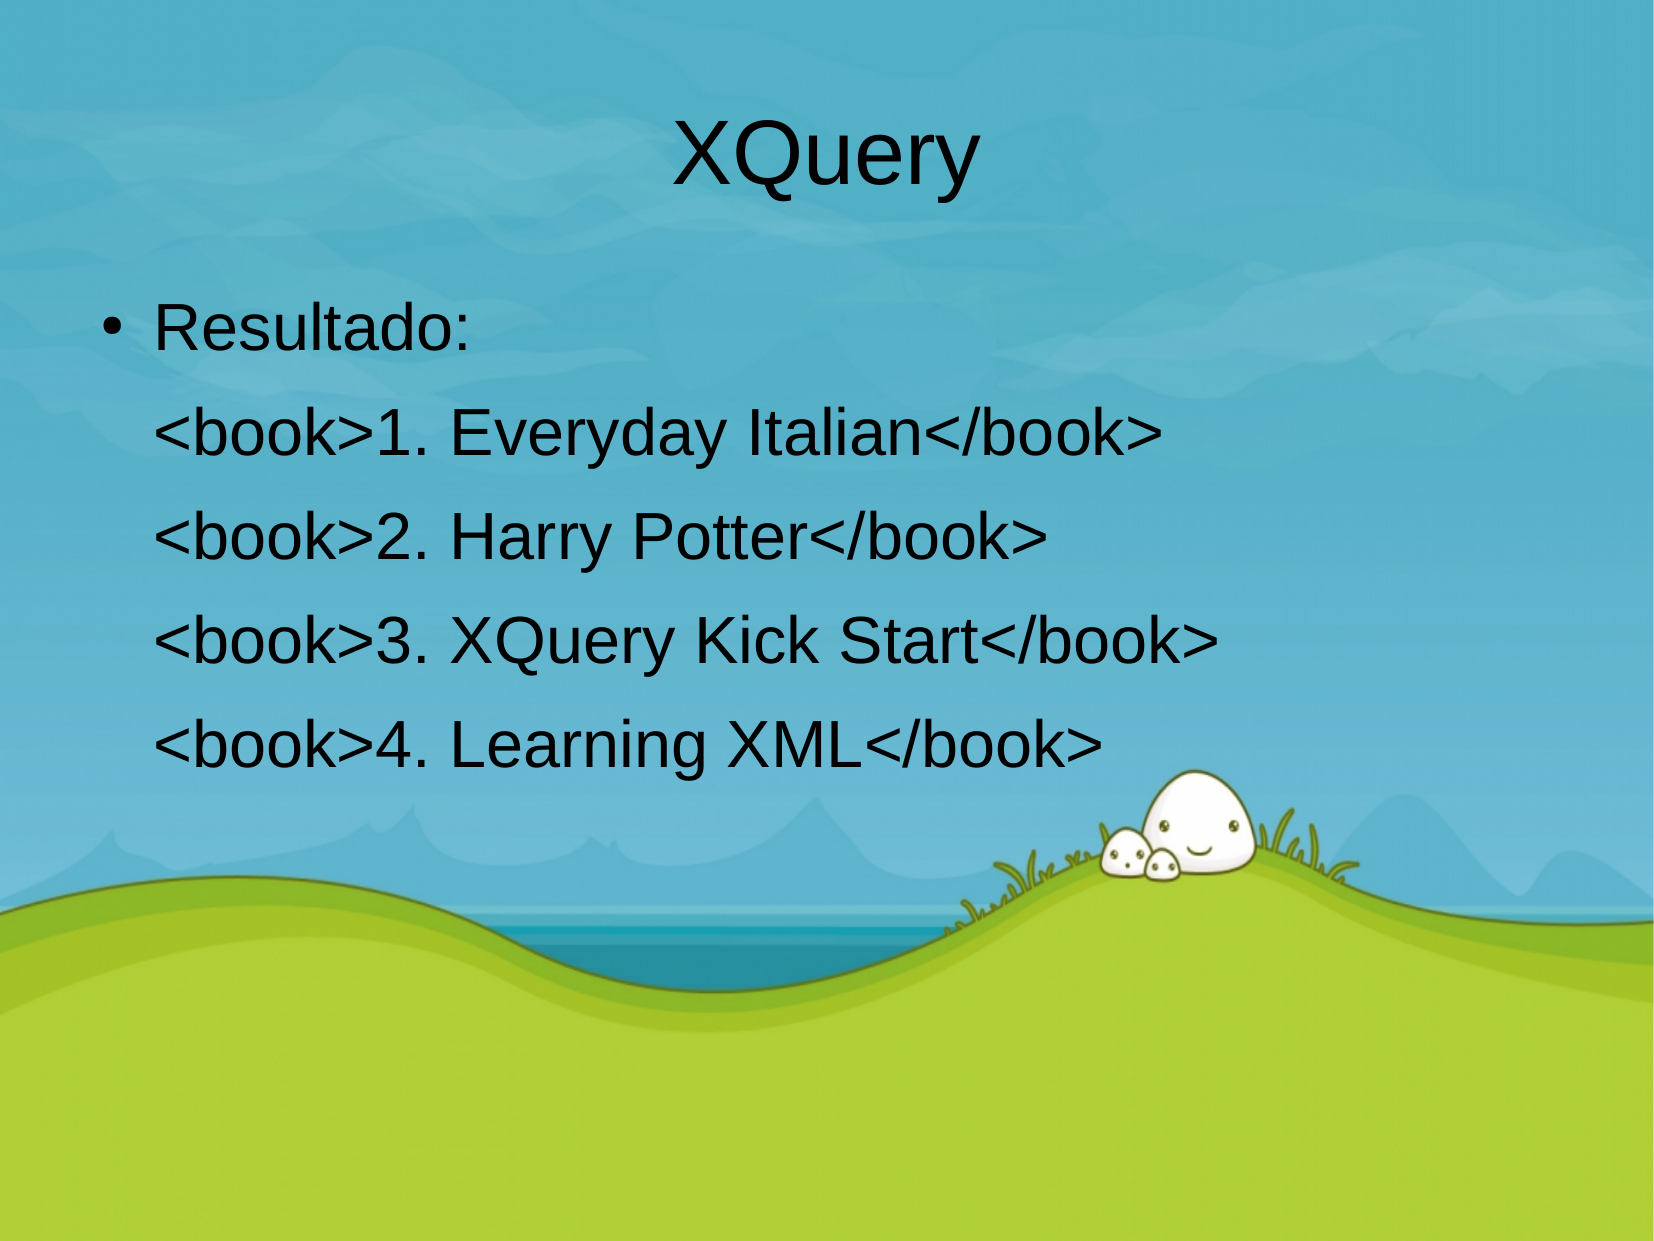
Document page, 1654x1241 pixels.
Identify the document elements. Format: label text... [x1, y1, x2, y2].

title XQuery [82, 49, 1571, 257]
picture [0, 0, 1654, 1241]
list Resultado: <book>1. Everyday Italian</book> <book>2. Harry Potter</book> <book>3. XQuery Kick Start</book> <book>4. Learning XML</book> [82, 290, 1571, 1109]
